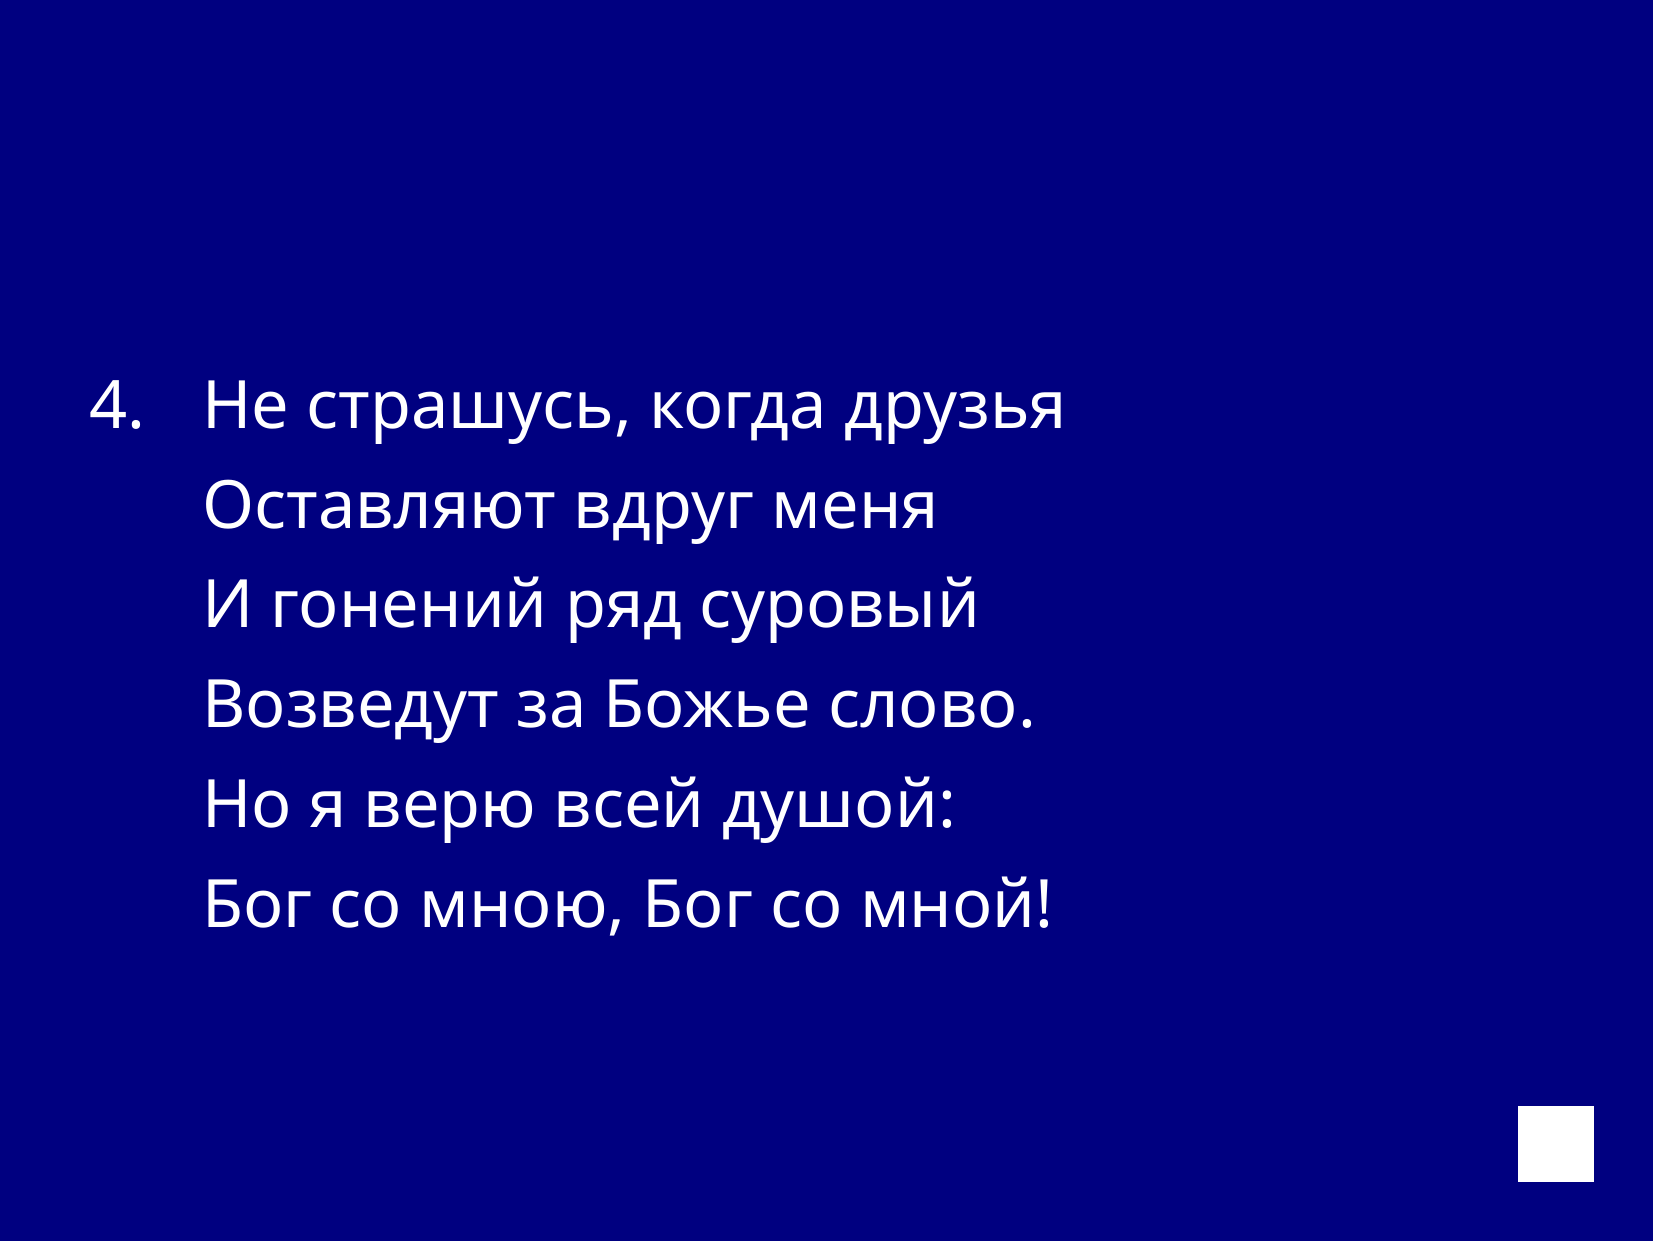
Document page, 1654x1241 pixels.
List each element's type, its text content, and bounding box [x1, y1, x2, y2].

text_box [1518, 1106, 1594, 1182]
text_box 4. Не страшусь, когда друзья Оставляют вдруг меня И гонений ряд суровый Возведут за Божье слово. Но я верю всей душой: Бог со мною, Бог со мной! [75, 150, 1576, 1163]
